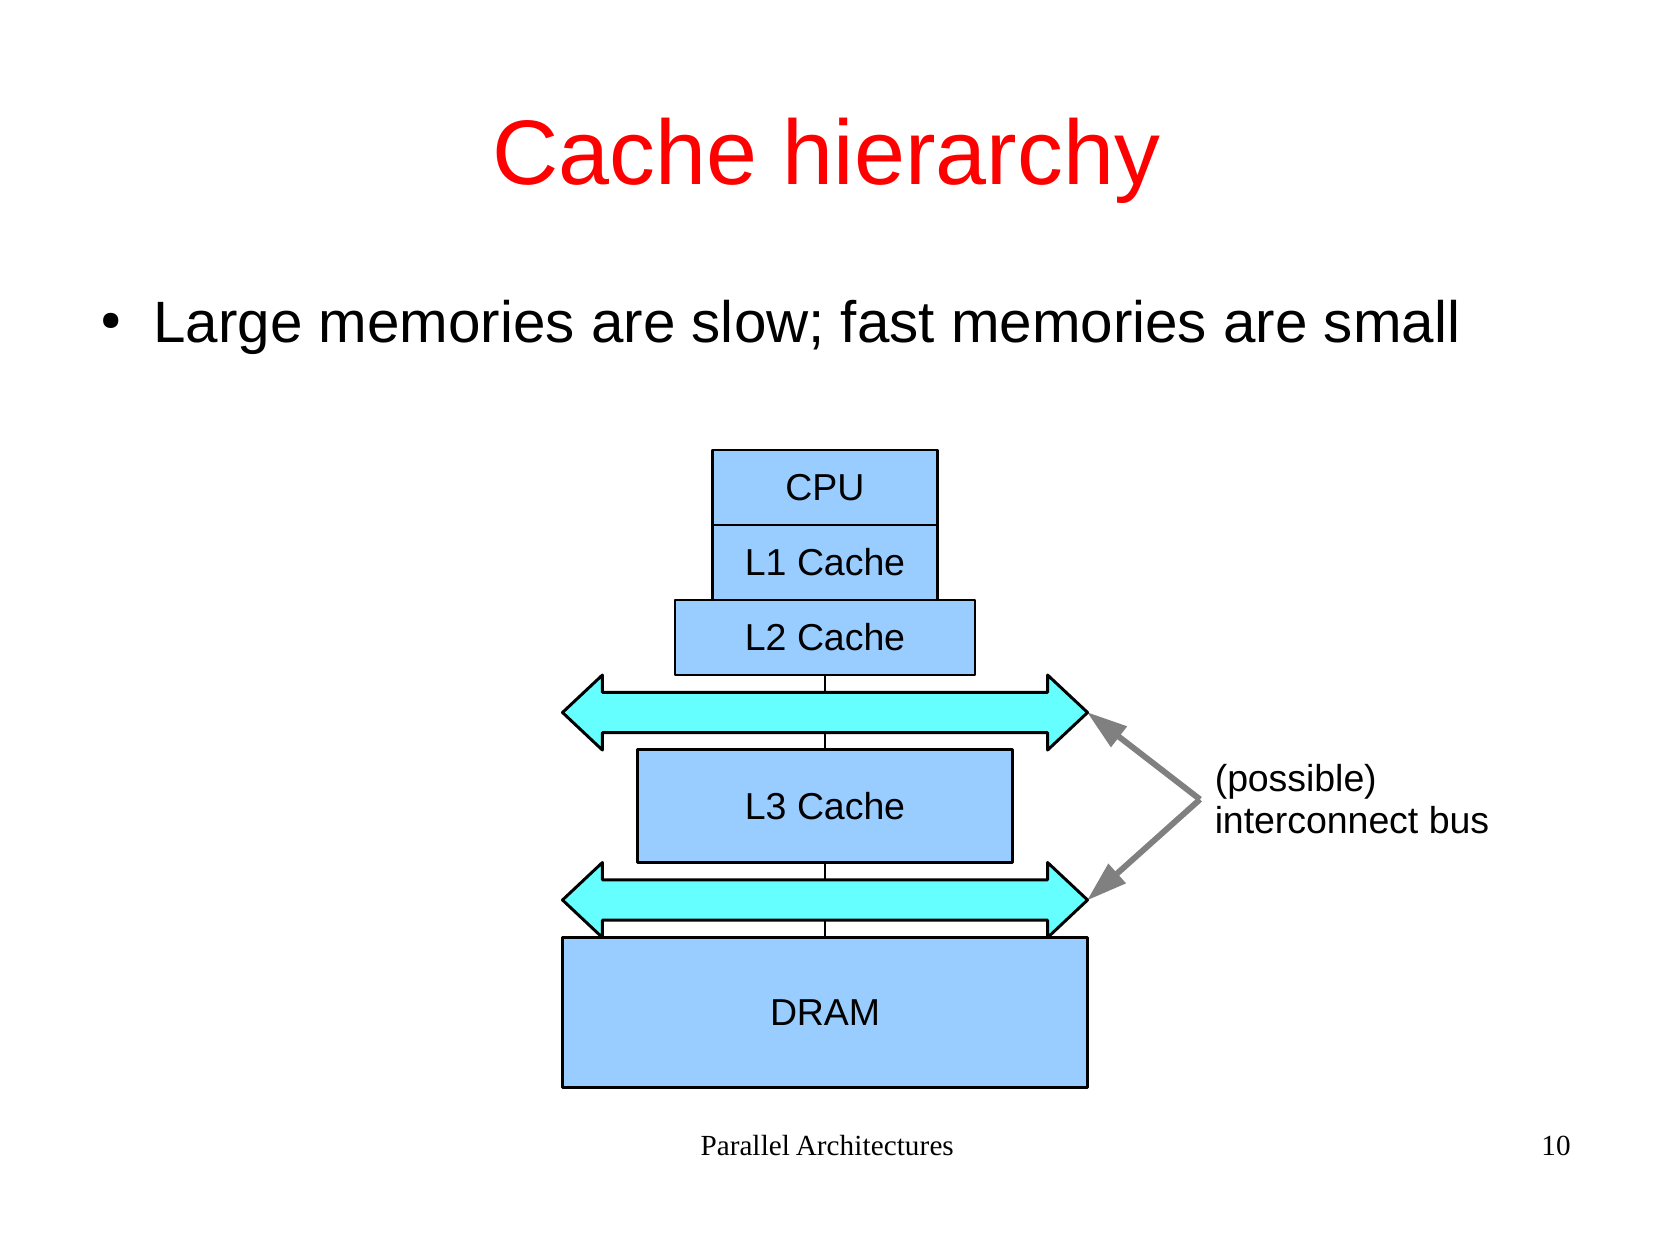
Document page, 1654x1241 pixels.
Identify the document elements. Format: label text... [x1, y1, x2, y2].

text_box [562, 862, 1088, 938]
list Large memories are slow; fast memories are small [82, 290, 1571, 1109]
text_box CPU [712, 450, 938, 525]
text_box L1 Cache [712, 525, 938, 600]
text_box L3 Cache [637, 749, 1013, 863]
text_box [562, 675, 1088, 751]
text_box (possible) interconnect bus [1200, 750, 1538, 849]
title Cache hierarchy [82, 49, 1571, 257]
text_box DRAM [562, 937, 1088, 1088]
text_box L2 Cache [675, 600, 976, 676]
